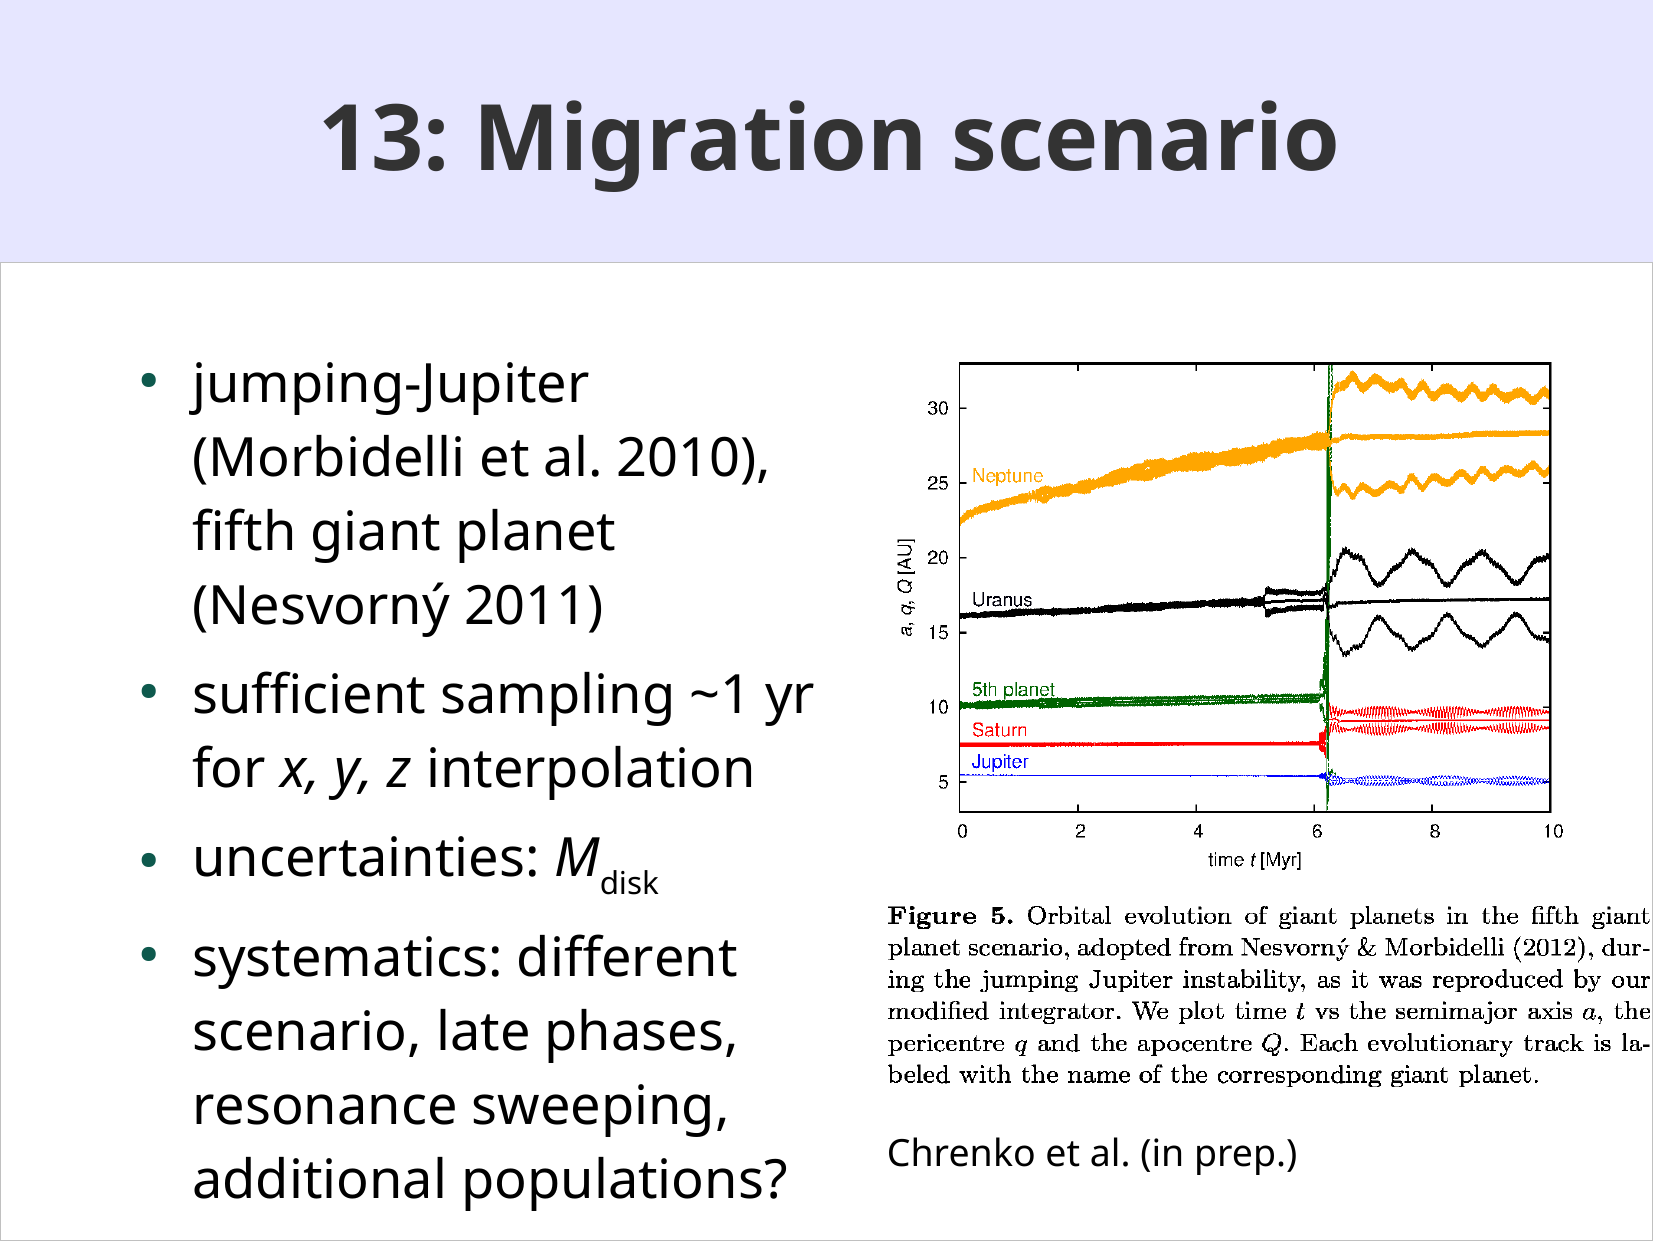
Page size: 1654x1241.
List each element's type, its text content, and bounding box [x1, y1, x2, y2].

text_box Chrenko et al. (in prep.) [872, 1118, 1264, 1178]
title 13: Migration scenario [124, 31, 1536, 239]
list jumping-Jupiter (Morbidelli et al. 2010), fifth giant planet (Nesvorný 2011) sufficient sampling ~1 yr for x, y, z interpolation uncertainties: Mdisk systematics: different scenario, late phases, resonance sweeping, additional populations? (E-belt, Bottke et al. 2011) [121, 344, 820, 1119]
picture [888, 362, 1650, 1087]
